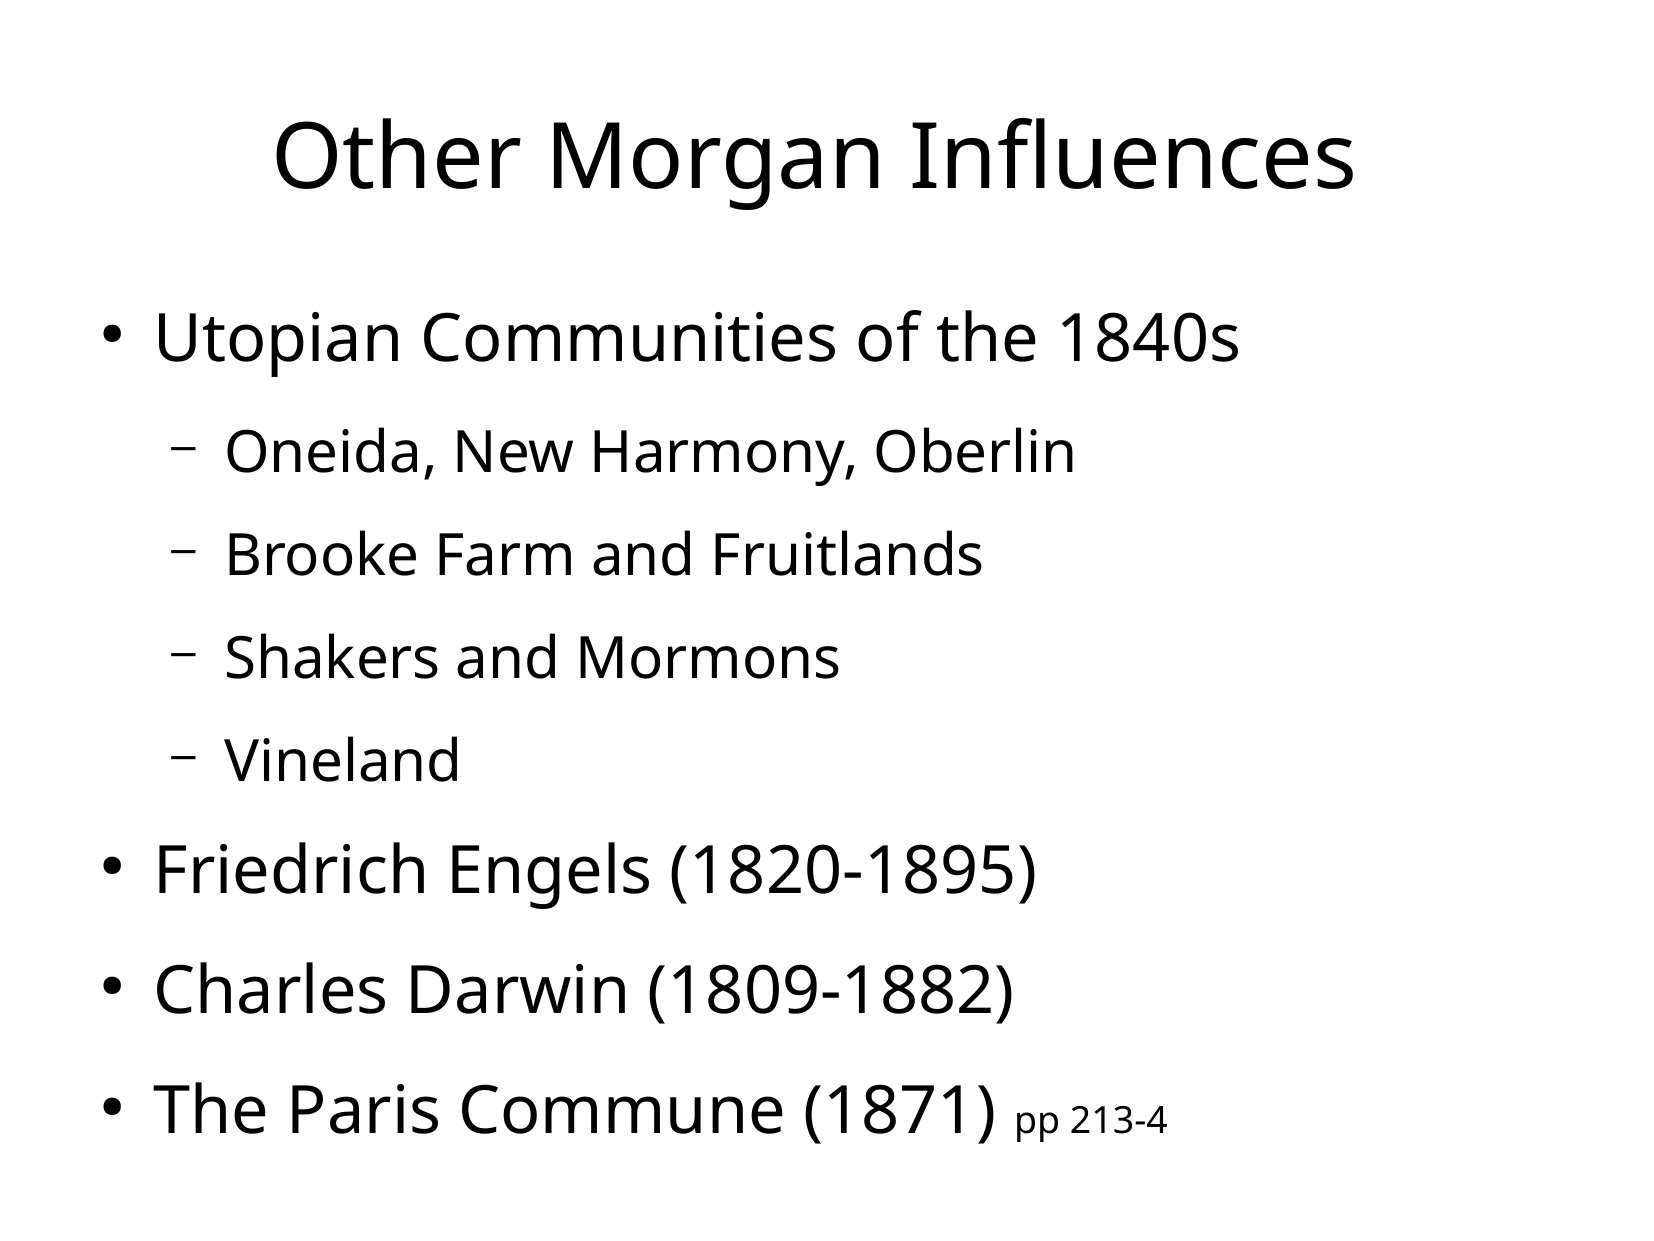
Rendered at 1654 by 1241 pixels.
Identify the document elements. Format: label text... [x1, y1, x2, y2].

list Utopian Communities of the 1840s Oneida, New Harmony, Oberlin Brooke Farm and Fruitlands Shakers and Mormons Vineland Friedrich Engels (1820-1895) Charles Darwin (1809-1882) The Paris Commune (1871) pp 213-4 [82, 290, 1571, 1241]
title Other Morgan Influences [82, 49, 1571, 257]
